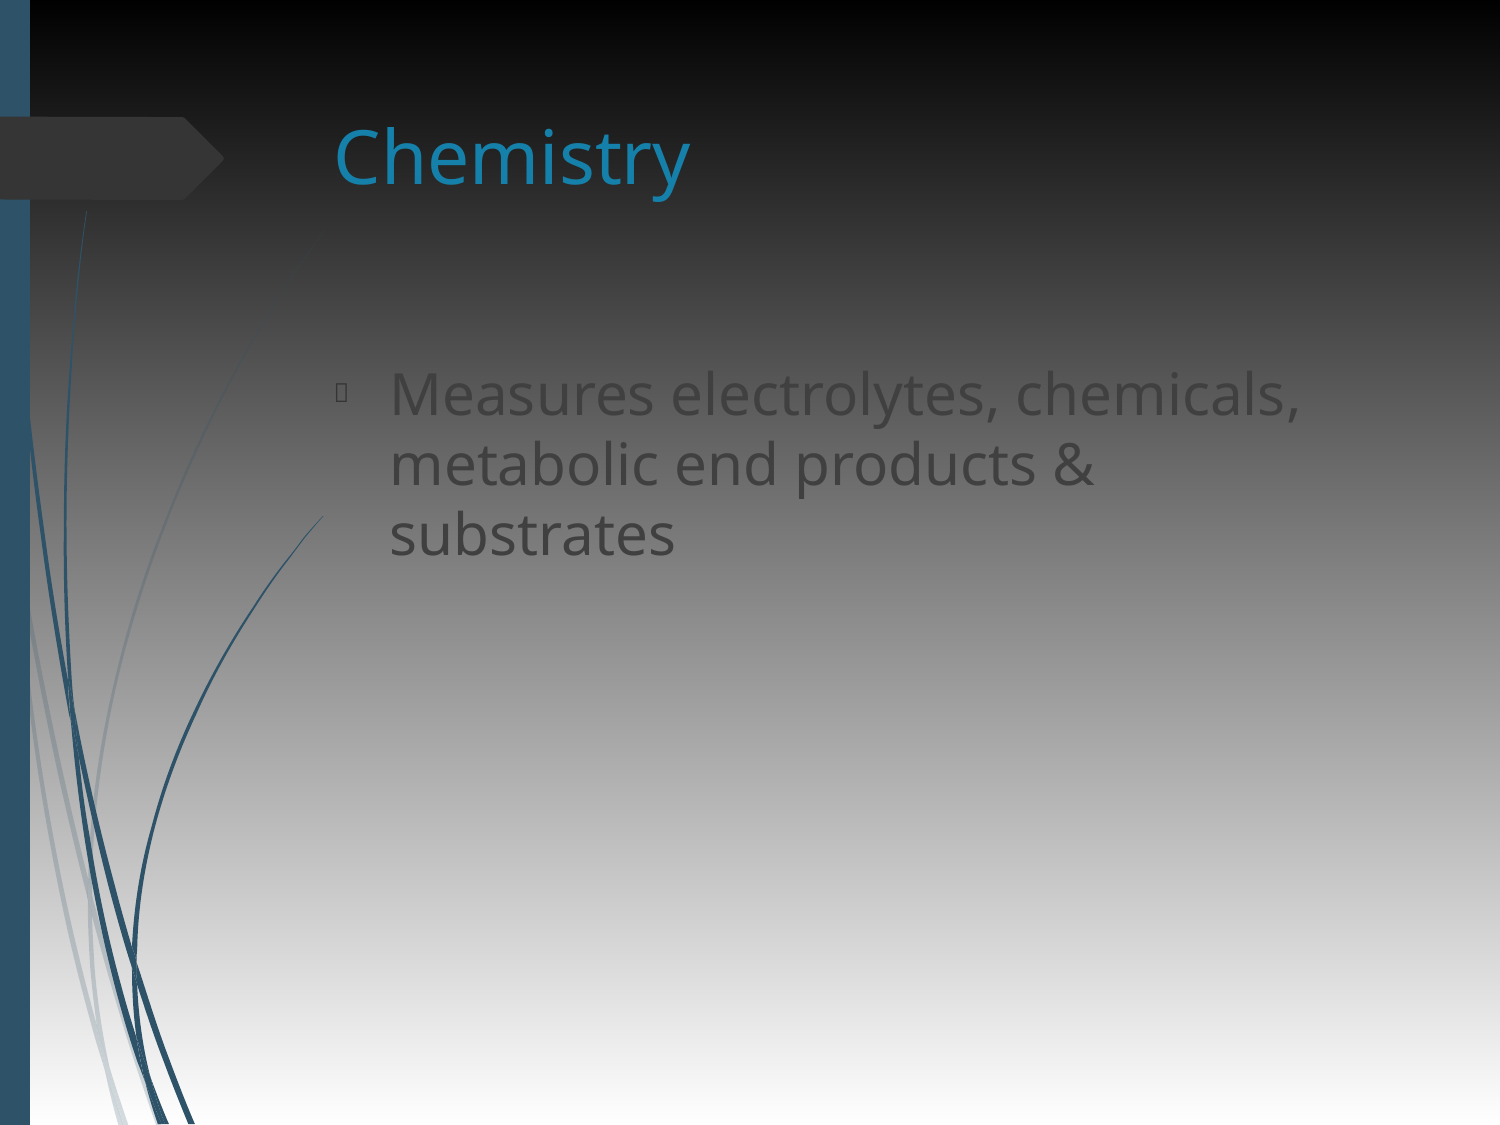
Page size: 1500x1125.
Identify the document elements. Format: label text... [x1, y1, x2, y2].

title Chemistry [319, 102, 1400, 313]
list Measures electrolytes, chemicals, metabolic end products & substrates [318, 350, 1400, 970]
